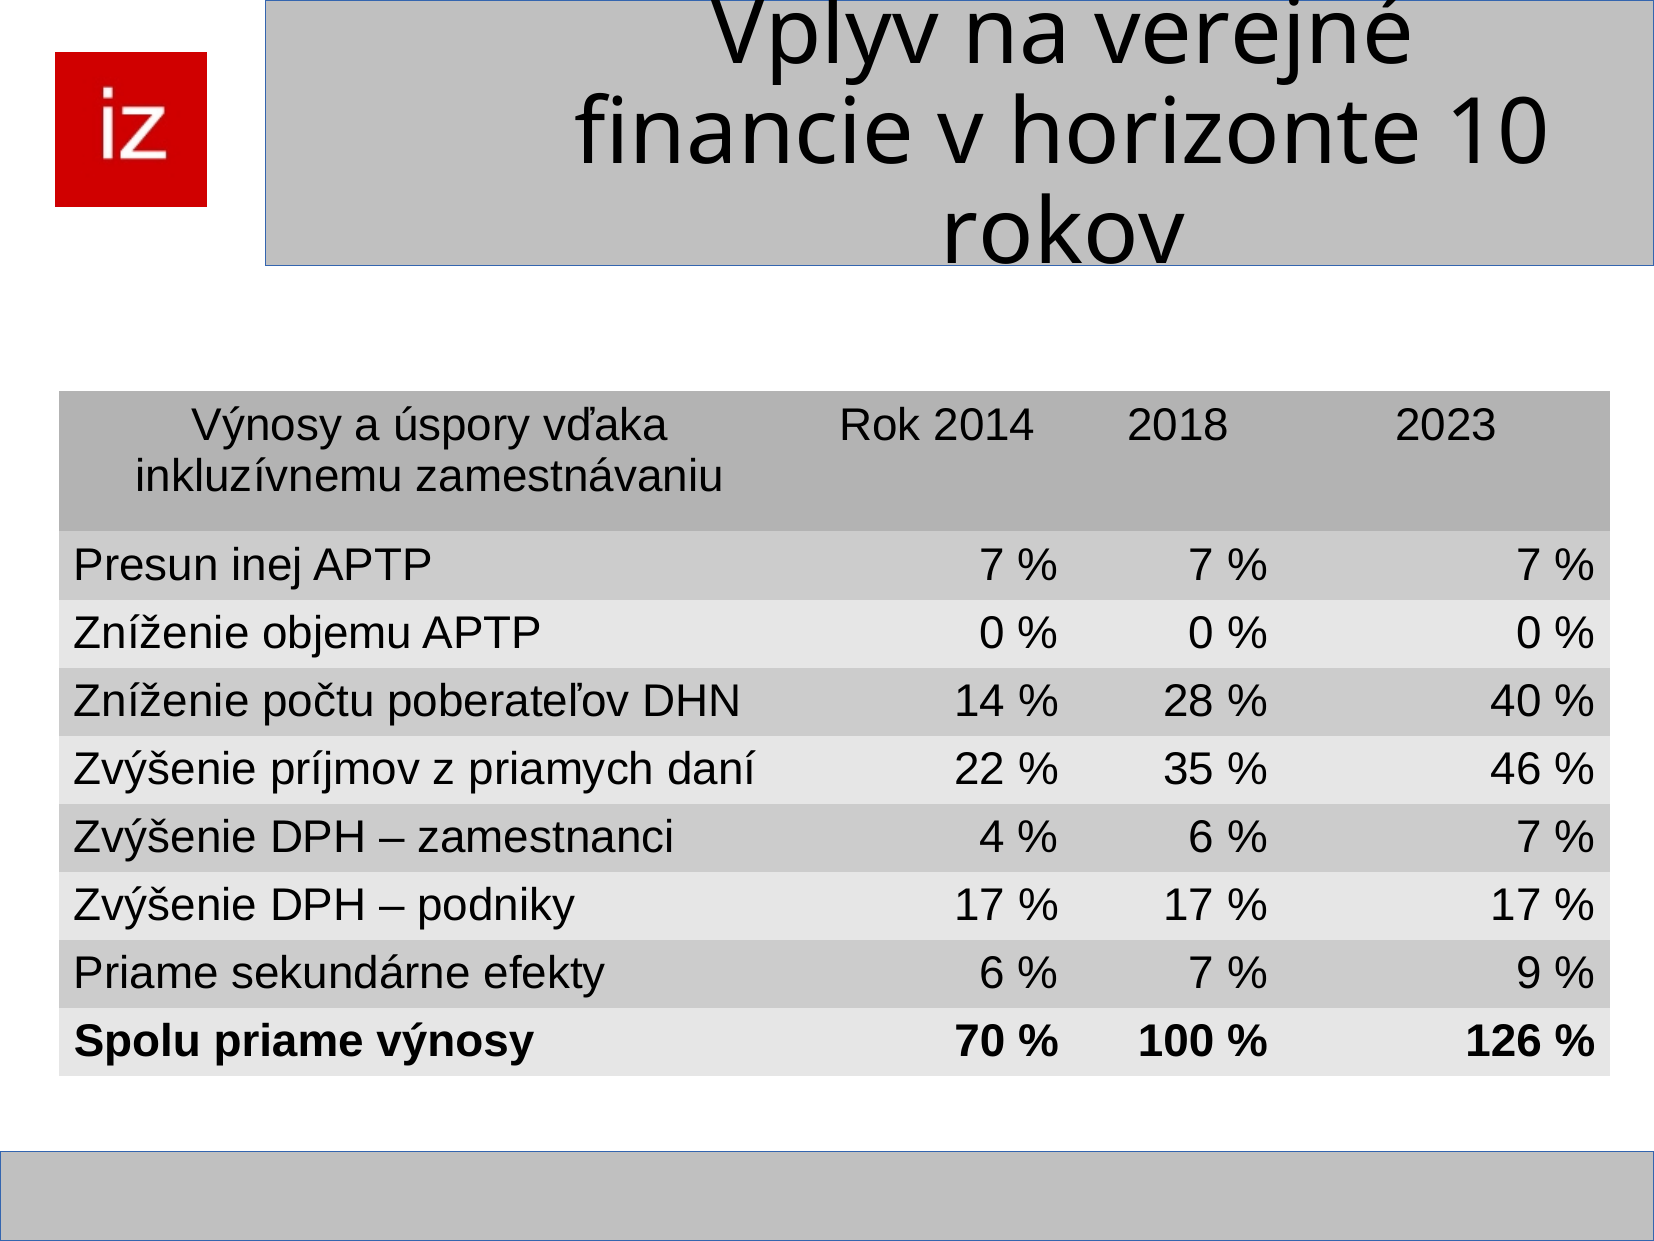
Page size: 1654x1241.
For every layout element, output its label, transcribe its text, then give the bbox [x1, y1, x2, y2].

table_cell 17 % [1074, 872, 1283, 940]
table_header 2023 [1283, 391, 1610, 531]
table_cell Zníženie počtu poberateľov DHN [59, 668, 801, 736]
table_cell 22 % [801, 736, 1074, 804]
table_cell 46 % [1283, 736, 1610, 804]
table_cell 100 % [1074, 1008, 1283, 1076]
table_cell 6 % [1074, 804, 1283, 872]
table_cell Zvýšenie DPH – podniky [59, 872, 801, 940]
title Vplyv na verejné financie v horizonte 10 rokov [561, 29, 1565, 237]
table_cell 7 % [801, 531, 1074, 600]
table_cell 17 % [1283, 872, 1610, 940]
table_cell 17 % [801, 872, 1074, 940]
table_cell 14 % [801, 668, 1074, 736]
table_header Výnosy a úspory vďaka inkluzívnemu zamestnávaniu [59, 391, 801, 531]
table_cell 7 % [1074, 940, 1283, 1008]
table_cell 4 % [801, 804, 1074, 872]
table_cell 9 % [1283, 940, 1610, 1008]
picture [55, 52, 207, 207]
table_cell Priame sekundárne efekty [59, 940, 801, 1008]
table_cell Spolu priame výnosy [59, 1008, 801, 1076]
table_cell 6 % [801, 940, 1074, 1008]
table_cell 0 % [1283, 600, 1610, 668]
table_header 2018 [1074, 391, 1283, 531]
table_cell 7 % [1283, 804, 1610, 872]
table_cell 7 % [1283, 531, 1610, 600]
table_cell 7 % [1074, 531, 1283, 600]
table_cell Zvýšenie DPH – zamestnanci [59, 804, 801, 872]
table_cell 70 % [801, 1008, 1074, 1076]
table_cell 28 % [1074, 668, 1283, 736]
table_cell Presun inej APTP [59, 531, 801, 600]
table_cell 126 % [1283, 1008, 1610, 1076]
table_cell 35 % [1074, 736, 1283, 804]
table_header Rok 2014 [801, 391, 1074, 531]
table_cell Zníženie objemu APTP [59, 600, 801, 668]
table_cell 40 % [1283, 668, 1610, 736]
table_cell Zvýšenie príjmov z priamych daní [59, 736, 801, 804]
table_cell 0 % [1074, 600, 1283, 668]
table_cell 0 % [801, 600, 1074, 668]
